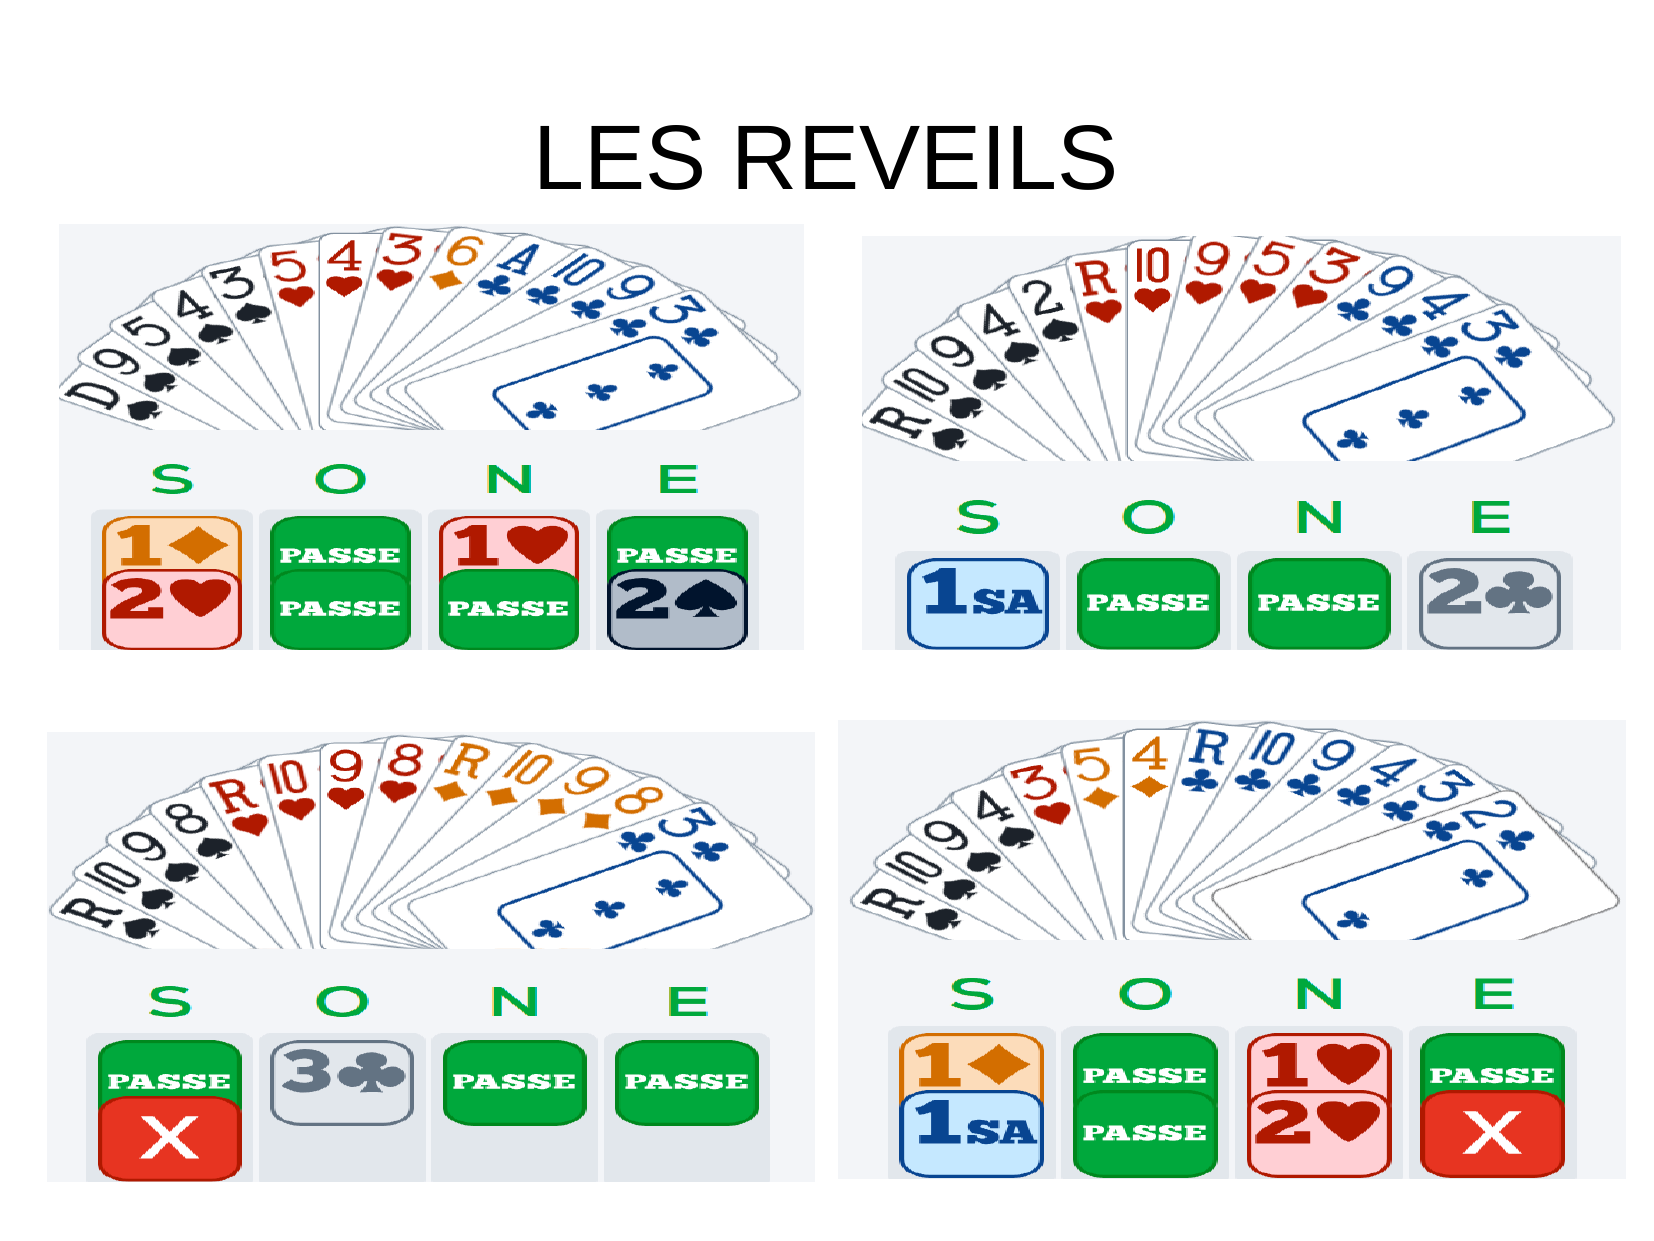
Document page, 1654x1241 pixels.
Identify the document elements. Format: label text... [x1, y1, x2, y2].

title LES REVEILS [82, 49, 1571, 257]
picture [838, 720, 1626, 1179]
picture [59, 224, 804, 650]
picture [862, 236, 1621, 650]
picture [47, 732, 815, 1182]
